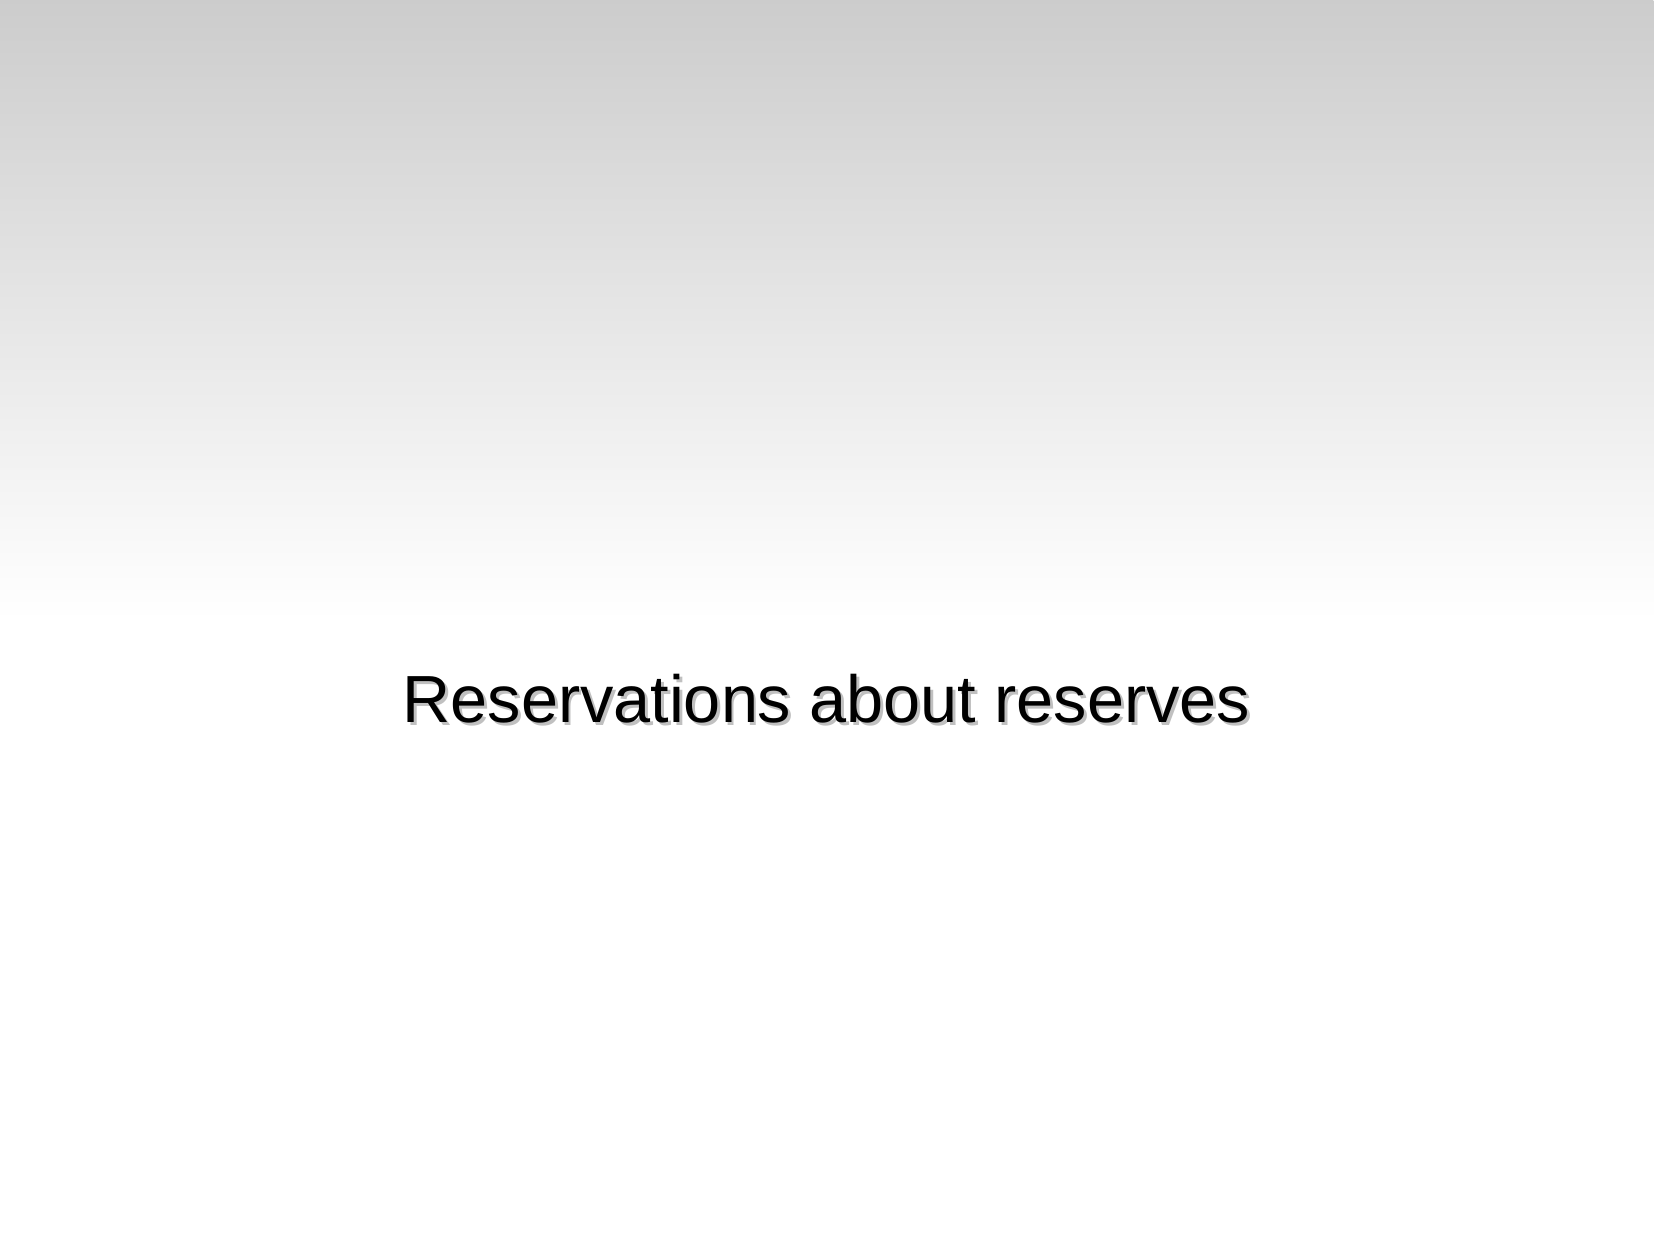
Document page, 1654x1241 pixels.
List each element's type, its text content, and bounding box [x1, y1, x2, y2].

subtitle Reservations about reserves [82, 290, 1571, 1109]
